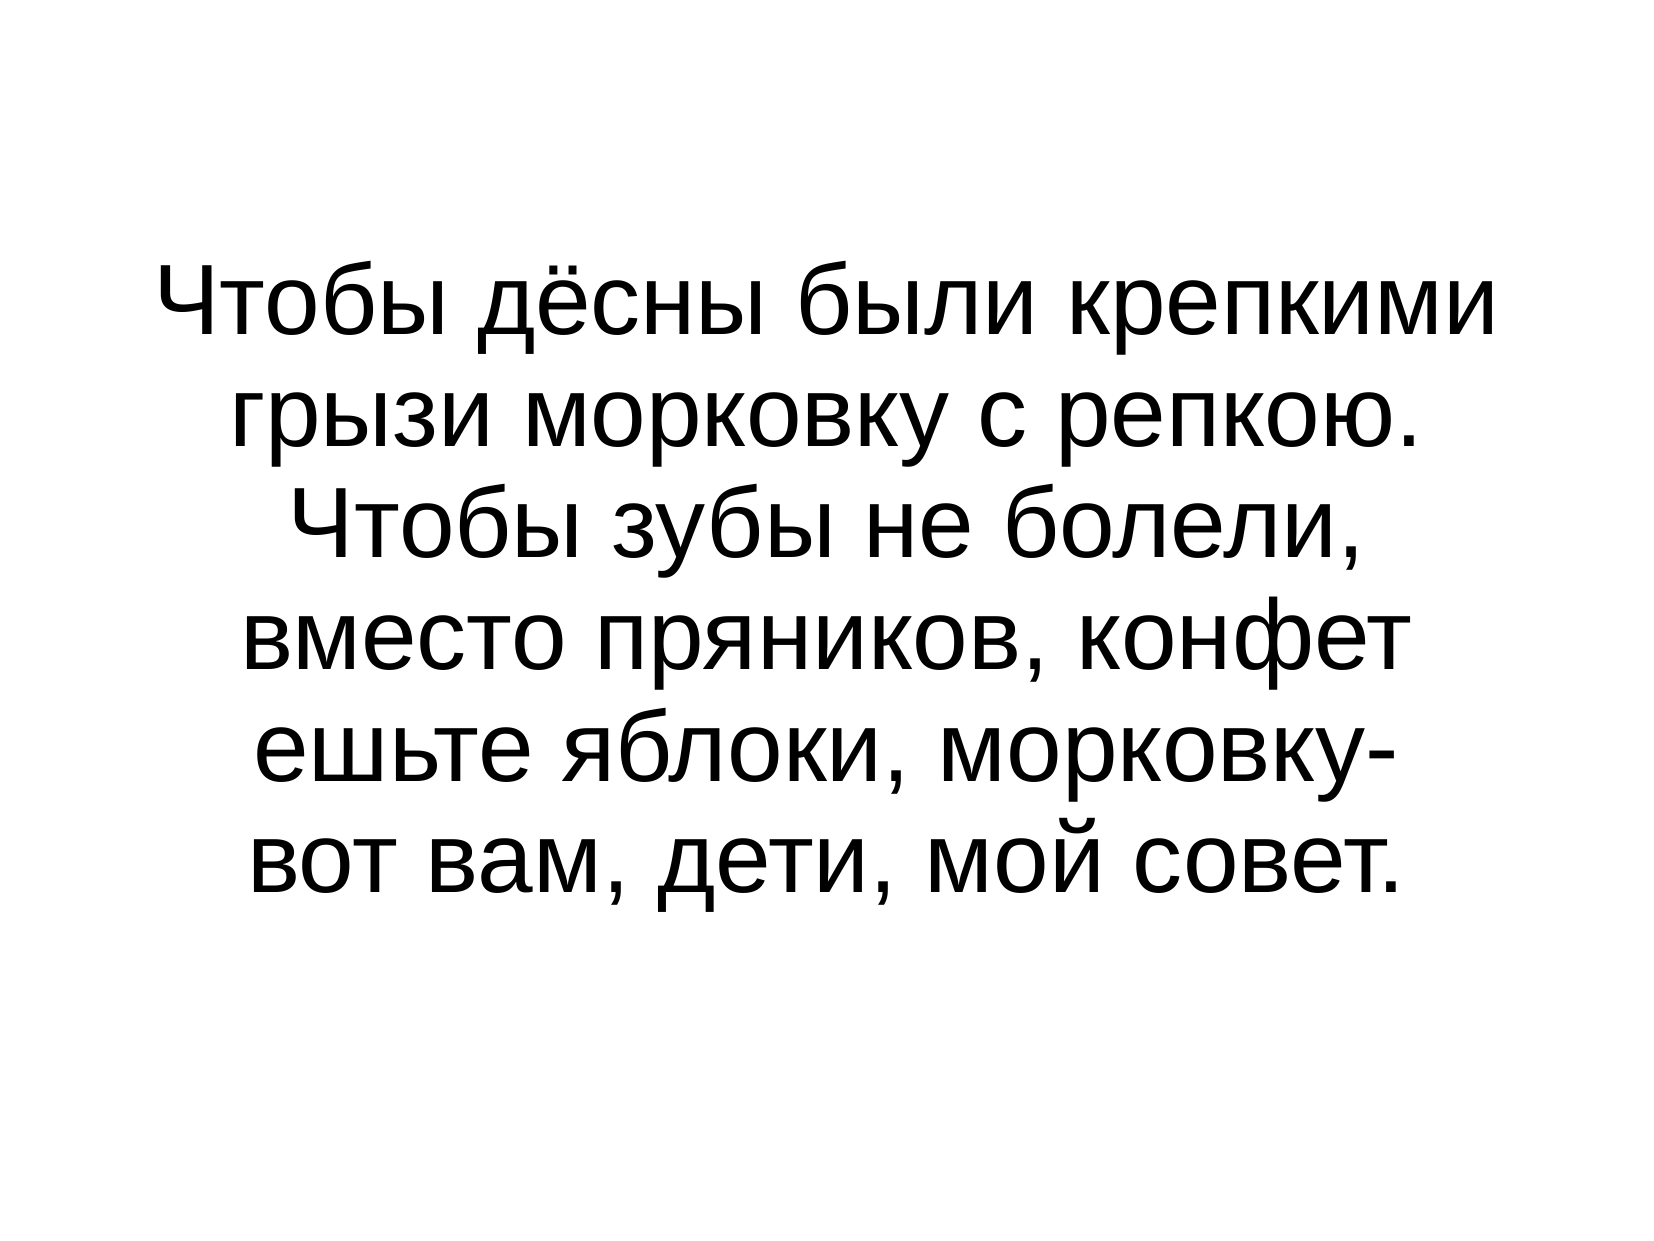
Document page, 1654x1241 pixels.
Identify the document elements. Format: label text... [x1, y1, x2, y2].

subtitle Чтобы дёсны были крепкими грызи морковку с репкою. Чтобы зубы не болели, вместо пряников, конфет ешьте яблоки, морковку- вот вам, дети, мой совет. [82, 49, 1571, 1109]
